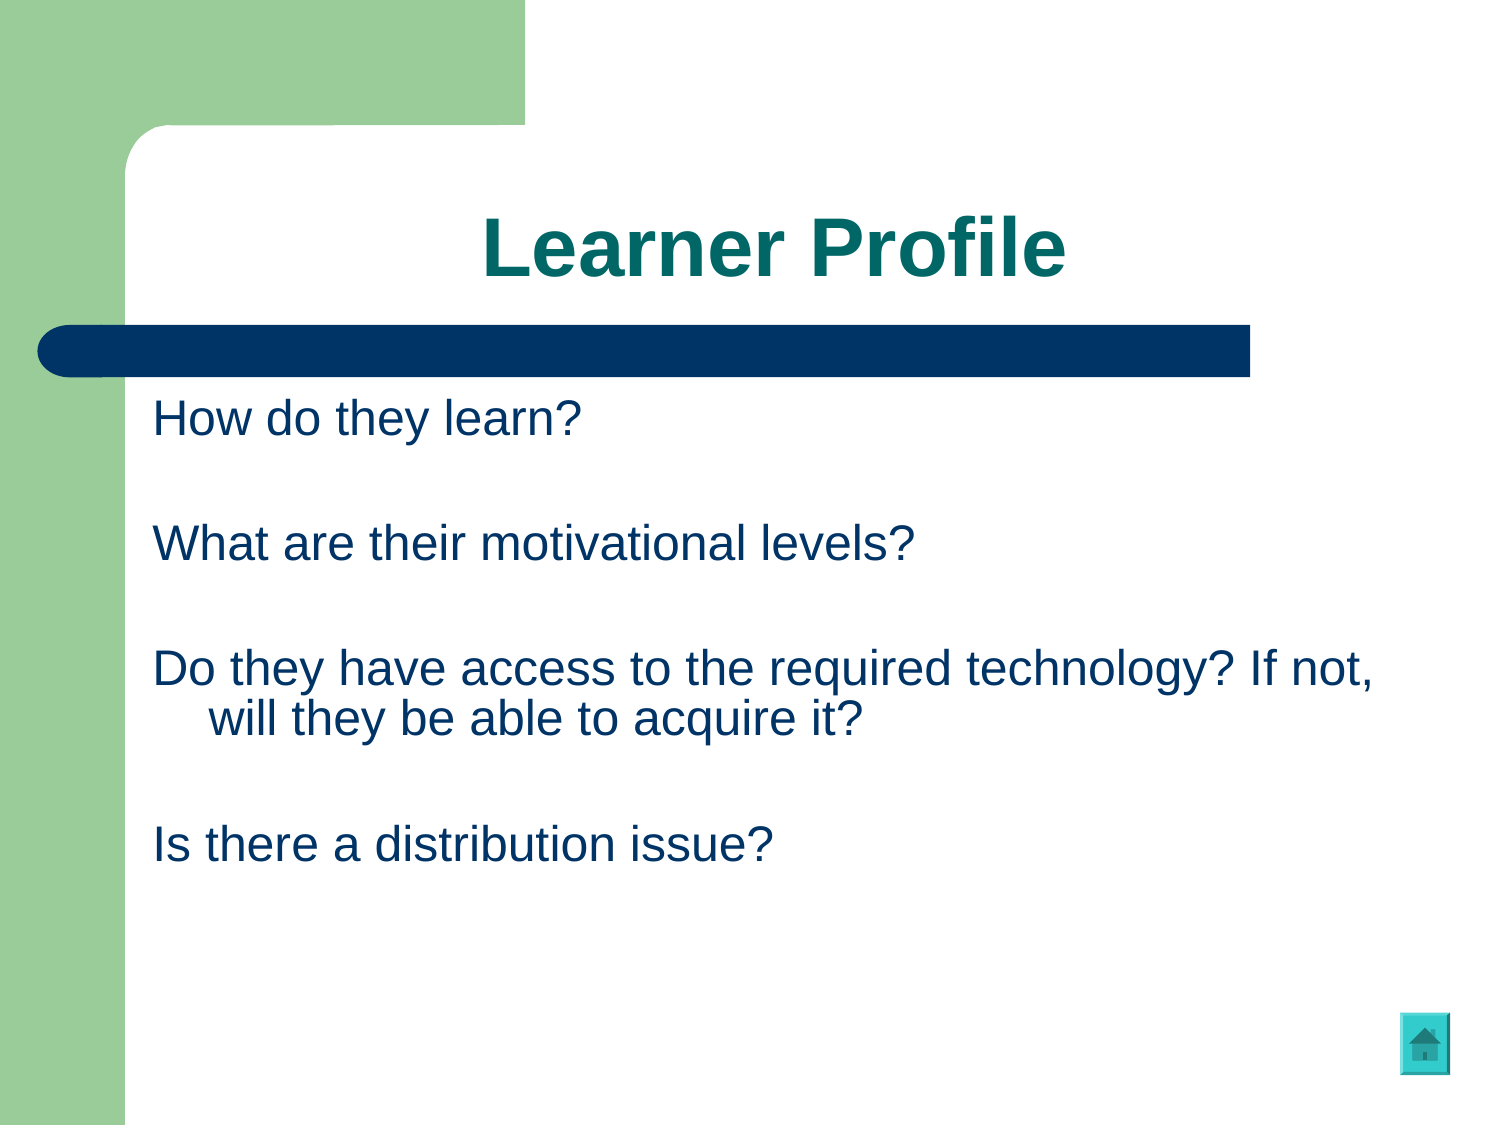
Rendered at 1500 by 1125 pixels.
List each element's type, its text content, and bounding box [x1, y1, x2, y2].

title Learner Profile [136, 136, 1414, 301]
text_box [1401, 1012, 1451, 1076]
list How do they learn? What are their motivational levels? Do they have access to the required technology? If not, will they be able to acquire it? Is there a distribution issue? [137, 387, 1400, 999]
